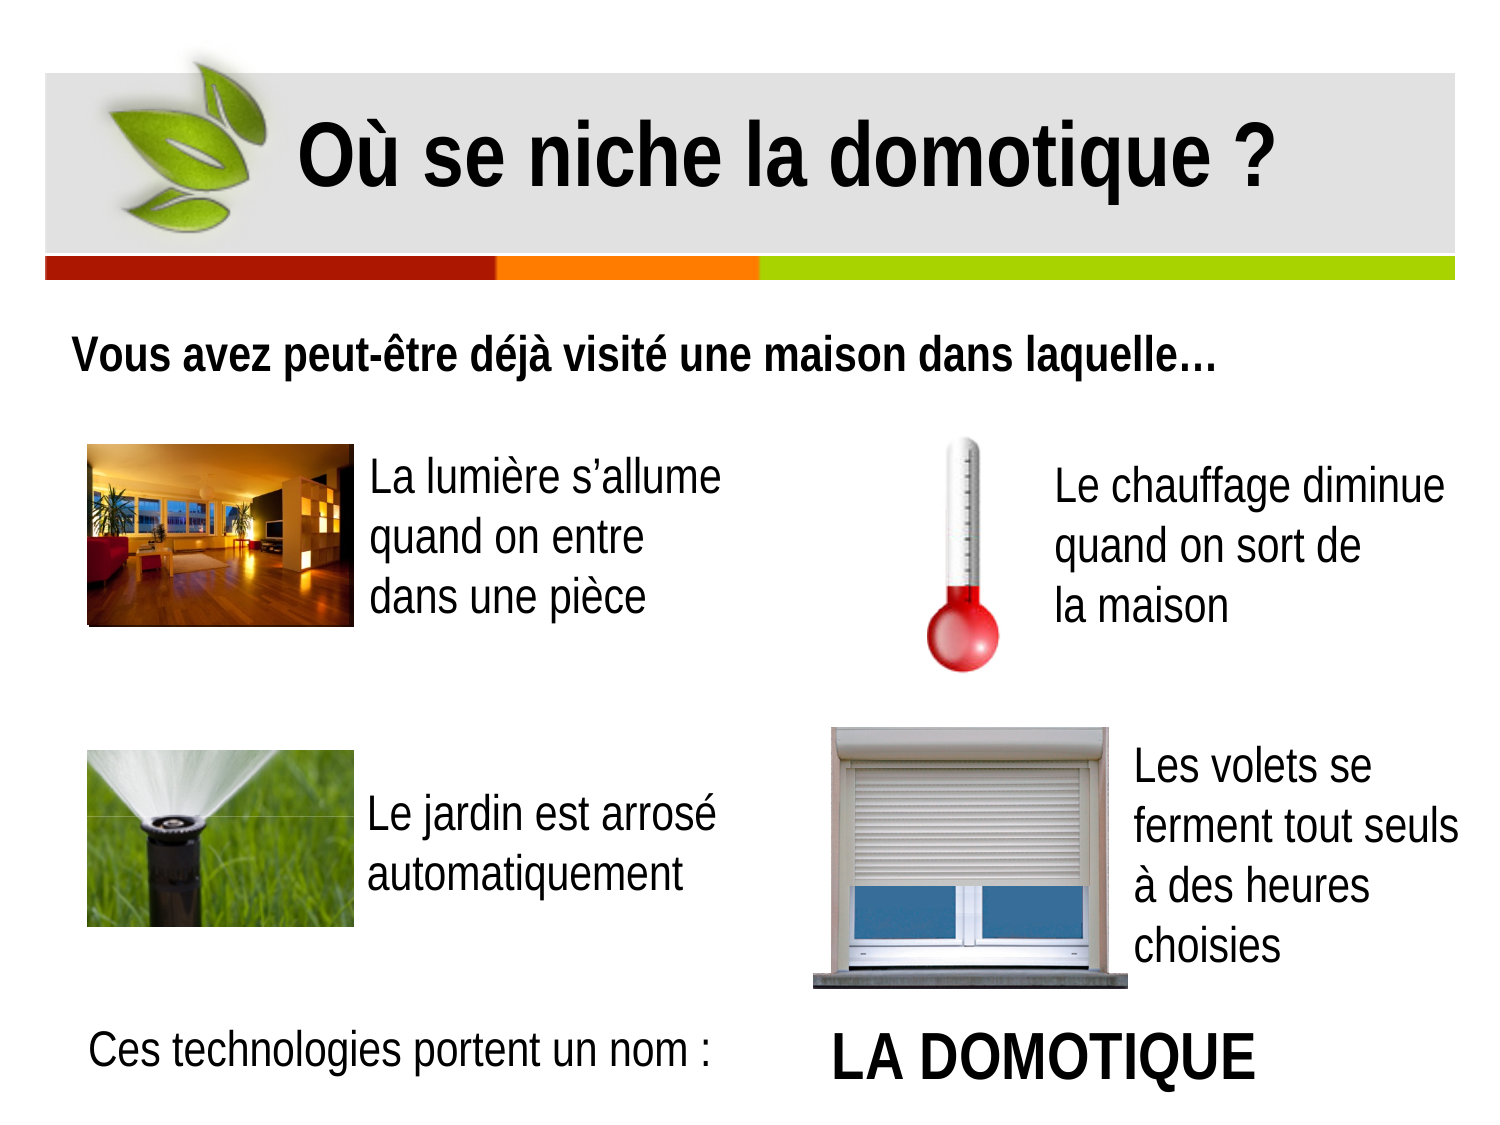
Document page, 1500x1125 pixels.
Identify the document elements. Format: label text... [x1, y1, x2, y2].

text_box Le chauffage diminue quand on sort de la maison [1039, 444, 1473, 641]
text_box Où se niche la domotique ? [282, 108, 1450, 230]
list Vous avez peut-être déjà visité une maison dans laquelle… [56, 314, 1450, 411]
picture [87, 444, 354, 627]
text_box Les volets se ferment tout seuls à des heures choisies [1138, 725, 1483, 981]
picture [87, 749, 354, 927]
text_box Le jardin est arrosé automatiquement [354, 773, 752, 909]
picture [927, 435, 1011, 677]
picture [45, 35, 1455, 280]
text_box Ces technologies portent un nom : [73, 1008, 816, 1085]
text_box La lumière s’allume quand on entre dans une pièce [354, 435, 749, 632]
text_box LA DOMOTIQUE [817, 1005, 1273, 1101]
picture [800, 719, 1138, 998]
